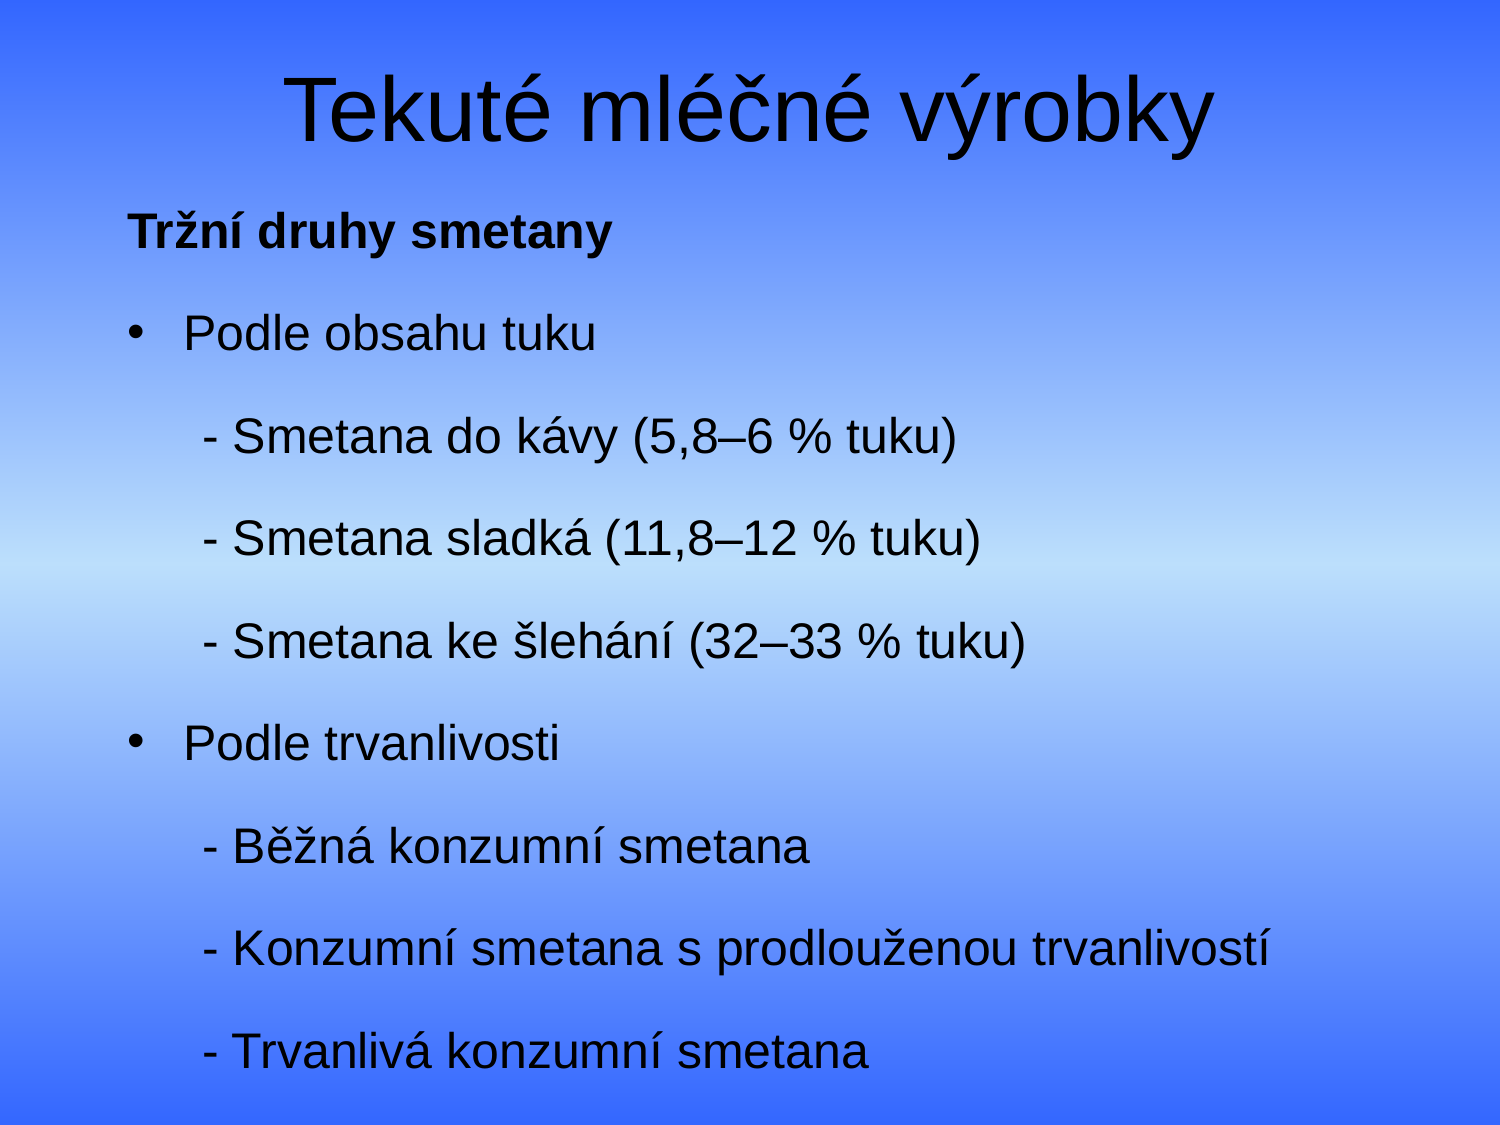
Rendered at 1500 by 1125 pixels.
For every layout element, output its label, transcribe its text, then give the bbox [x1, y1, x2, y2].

title Tekuté mléčné výrobky [112, 30, 1388, 160]
list Tržní druhy smetany Podle obsahu tuku - Smetana do kávy (5,8–6 % tuku) - Smetana sladká (11,8–12 % tuku) - Smetana ke šlehání (32–33 % tuku) Podle trvanlivosti - Běžná konzumní smetana - Konzumní smetana s prodlouženou trvanlivostí - Trvanlivá konzumní smetana [112, 160, 1442, 1090]
